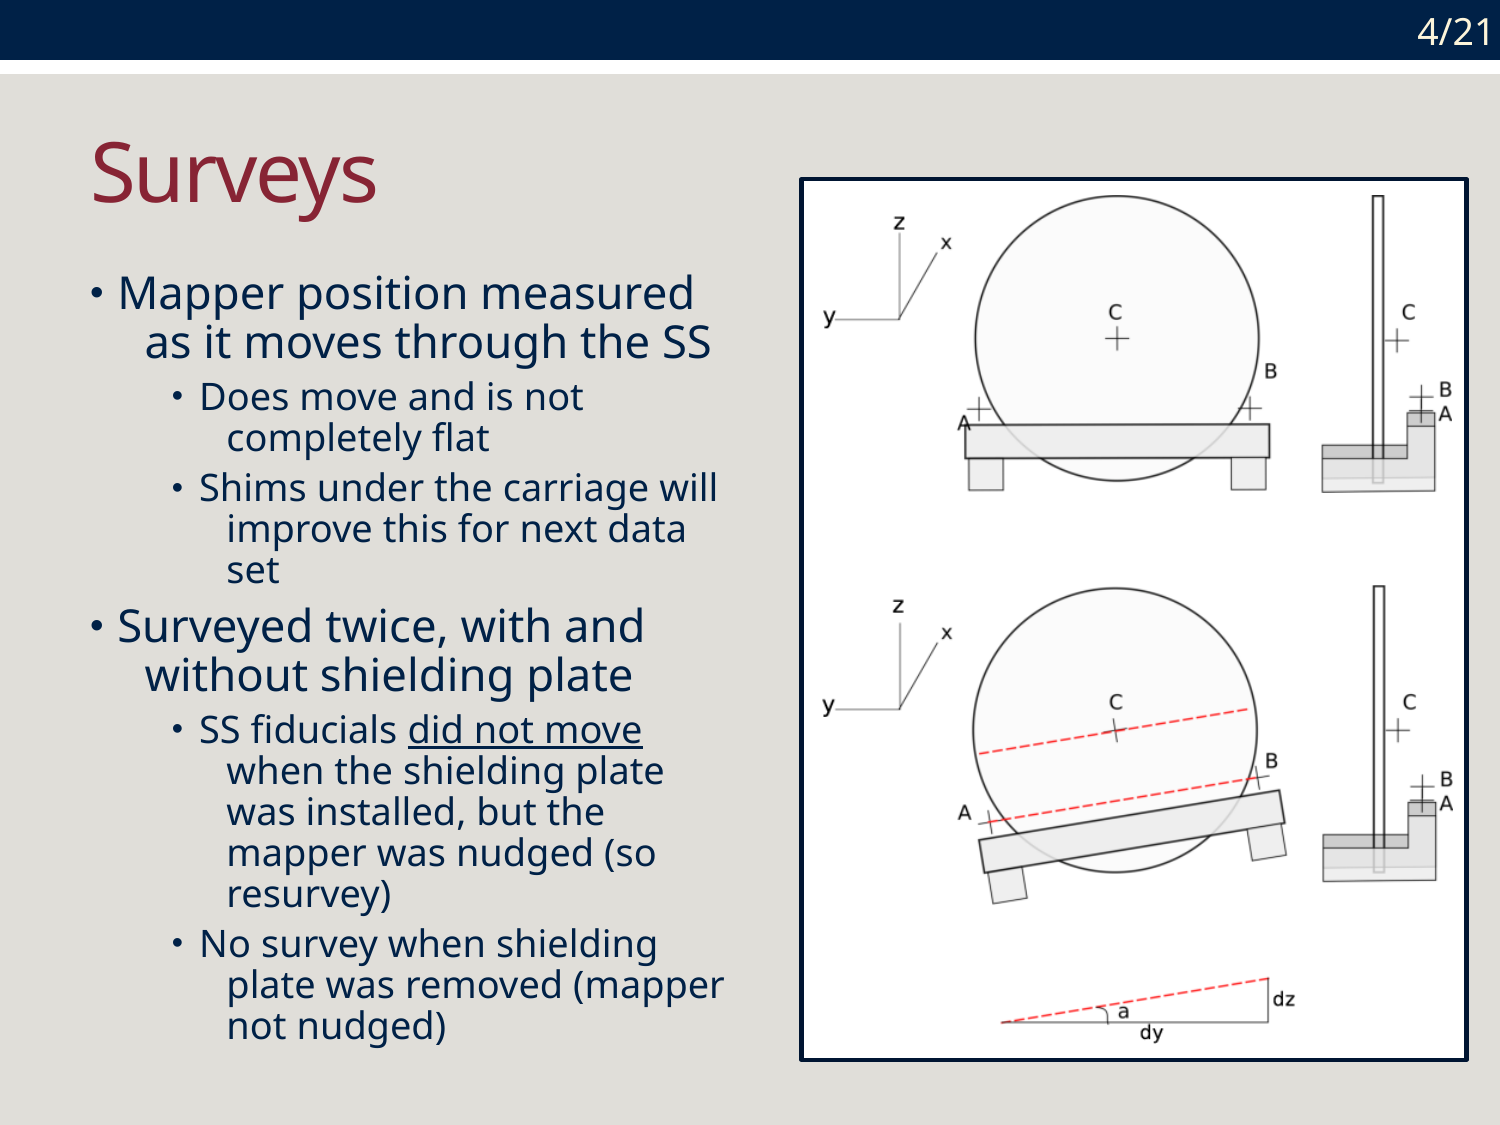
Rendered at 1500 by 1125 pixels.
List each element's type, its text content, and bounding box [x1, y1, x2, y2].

text_box 4/21 [1402, 0, 1500, 61]
list Mapper position measured as it moves through the SS Does move and is not completely flat Shims under the carriage will improve this for next data set Surveyed twice, with and without shielding plate SS fiducials did not move when the shielding plate was installed, but the mapper was nudged (so resurvey) No survey when shielding plate was removed (mapper not nudged) [75, 262, 743, 1063]
picture [816, 195, 1452, 493]
picture [814, 584, 1453, 1050]
title Surveys [75, 87, 1426, 251]
text_box [801, 179, 1466, 1060]
